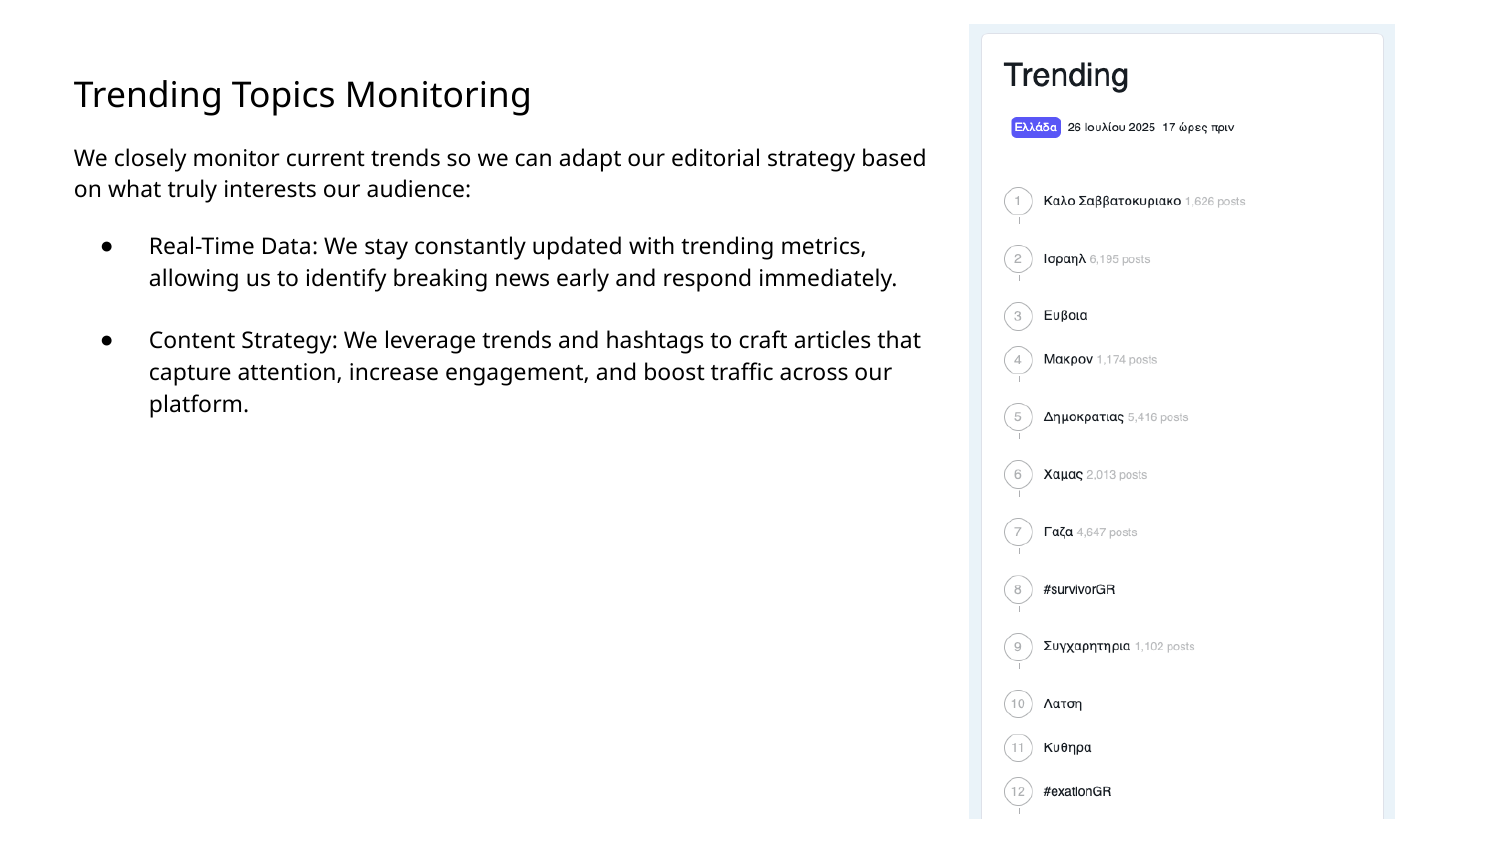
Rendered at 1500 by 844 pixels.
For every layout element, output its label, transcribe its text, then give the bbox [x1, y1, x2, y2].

picture [969, 24, 1395, 819]
text_box Trending Topics Monitoring We closely monitor current trends so we can adapt our editorial strategy based on what truly interests our audience: Real-Time Data: We stay constantly updated with trending metrics, allowing us to identify breaking news early and respond immediately. Content Strategy: We leverage trends and hashtags to craft articles that capture attention, increase engagement, and boost traffic across our platform. [58, 50, 945, 464]
